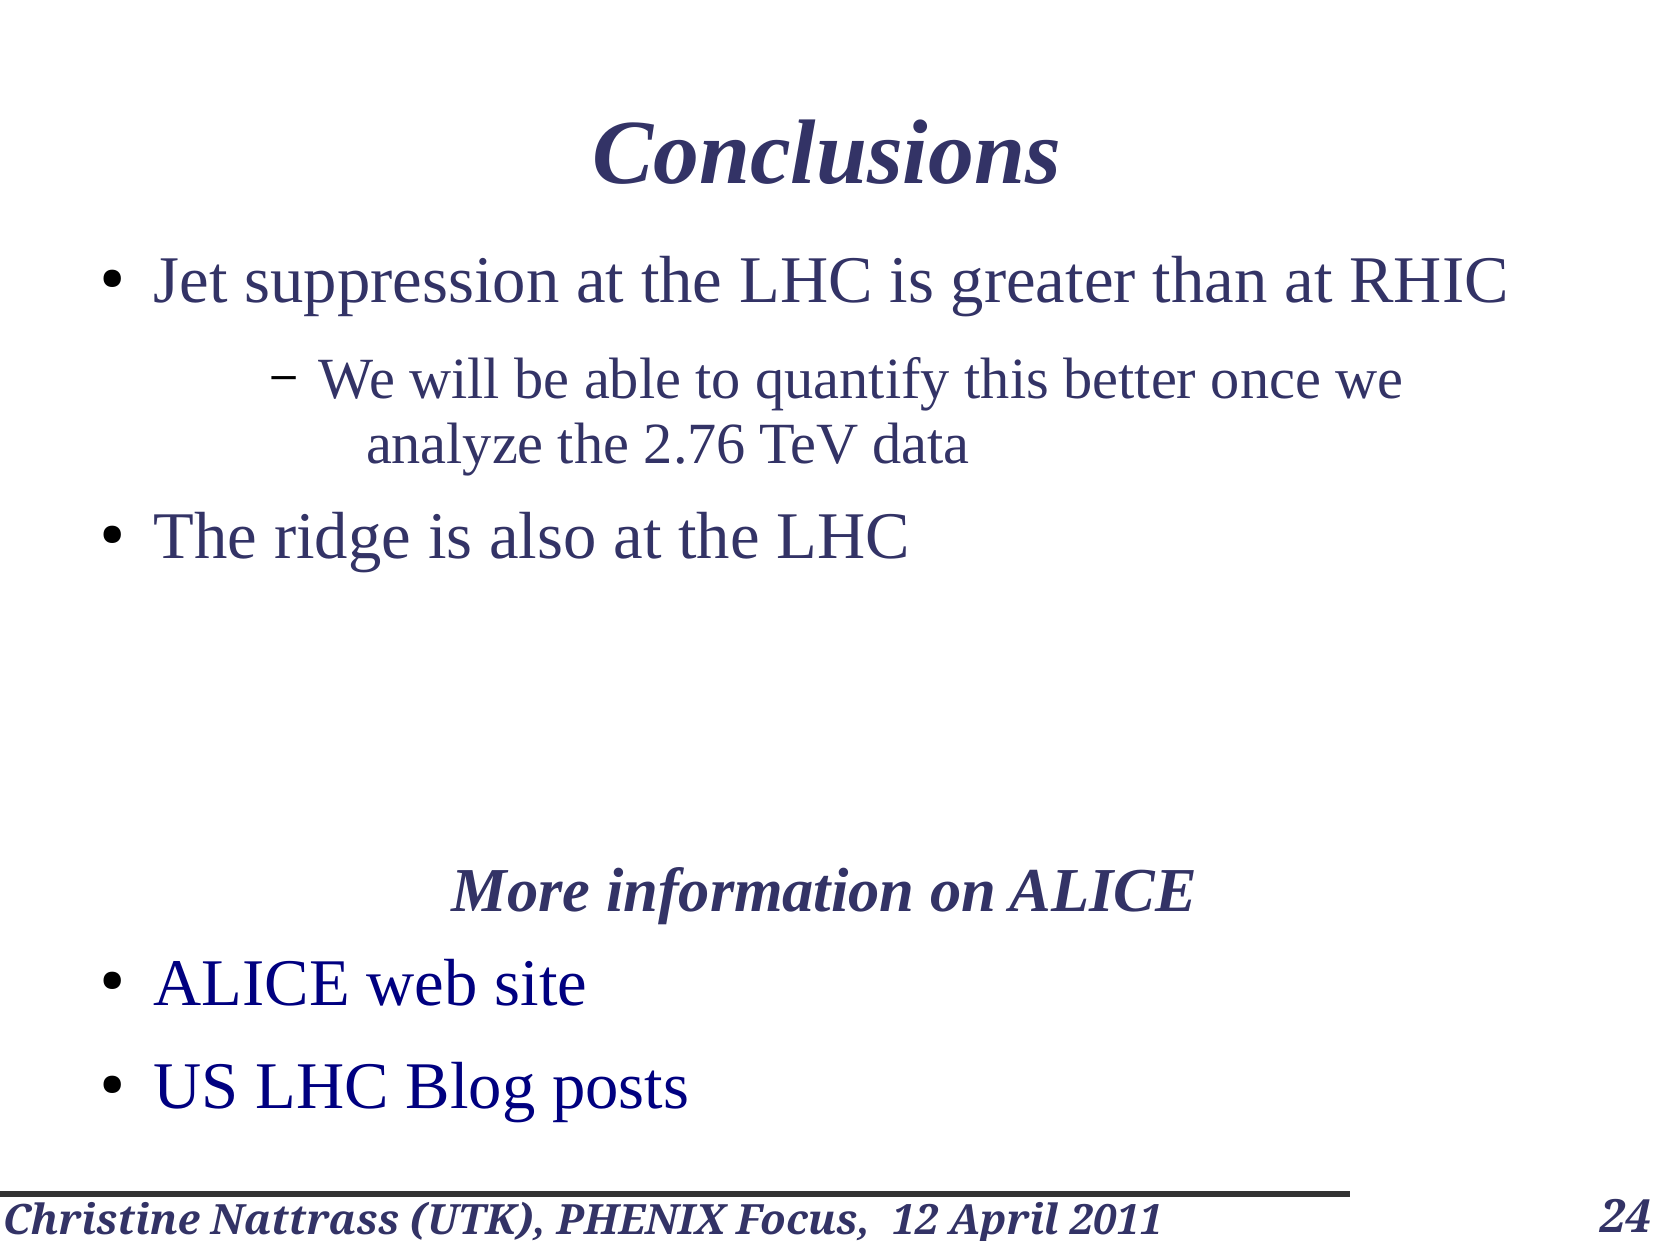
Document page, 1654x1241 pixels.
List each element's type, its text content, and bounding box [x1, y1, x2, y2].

list ALICE web site US LHC Blog posts [82, 945, 1571, 1144]
title Conclusions [82, 49, 1571, 242]
list Jet suppression at the LHC is greater than at RHIC We will be able to quantify this better once we analyze the 2.76 TeV data The ridge is also at the LHC [82, 242, 1571, 945]
text_box More information on ALICE [261, 839, 1388, 942]
